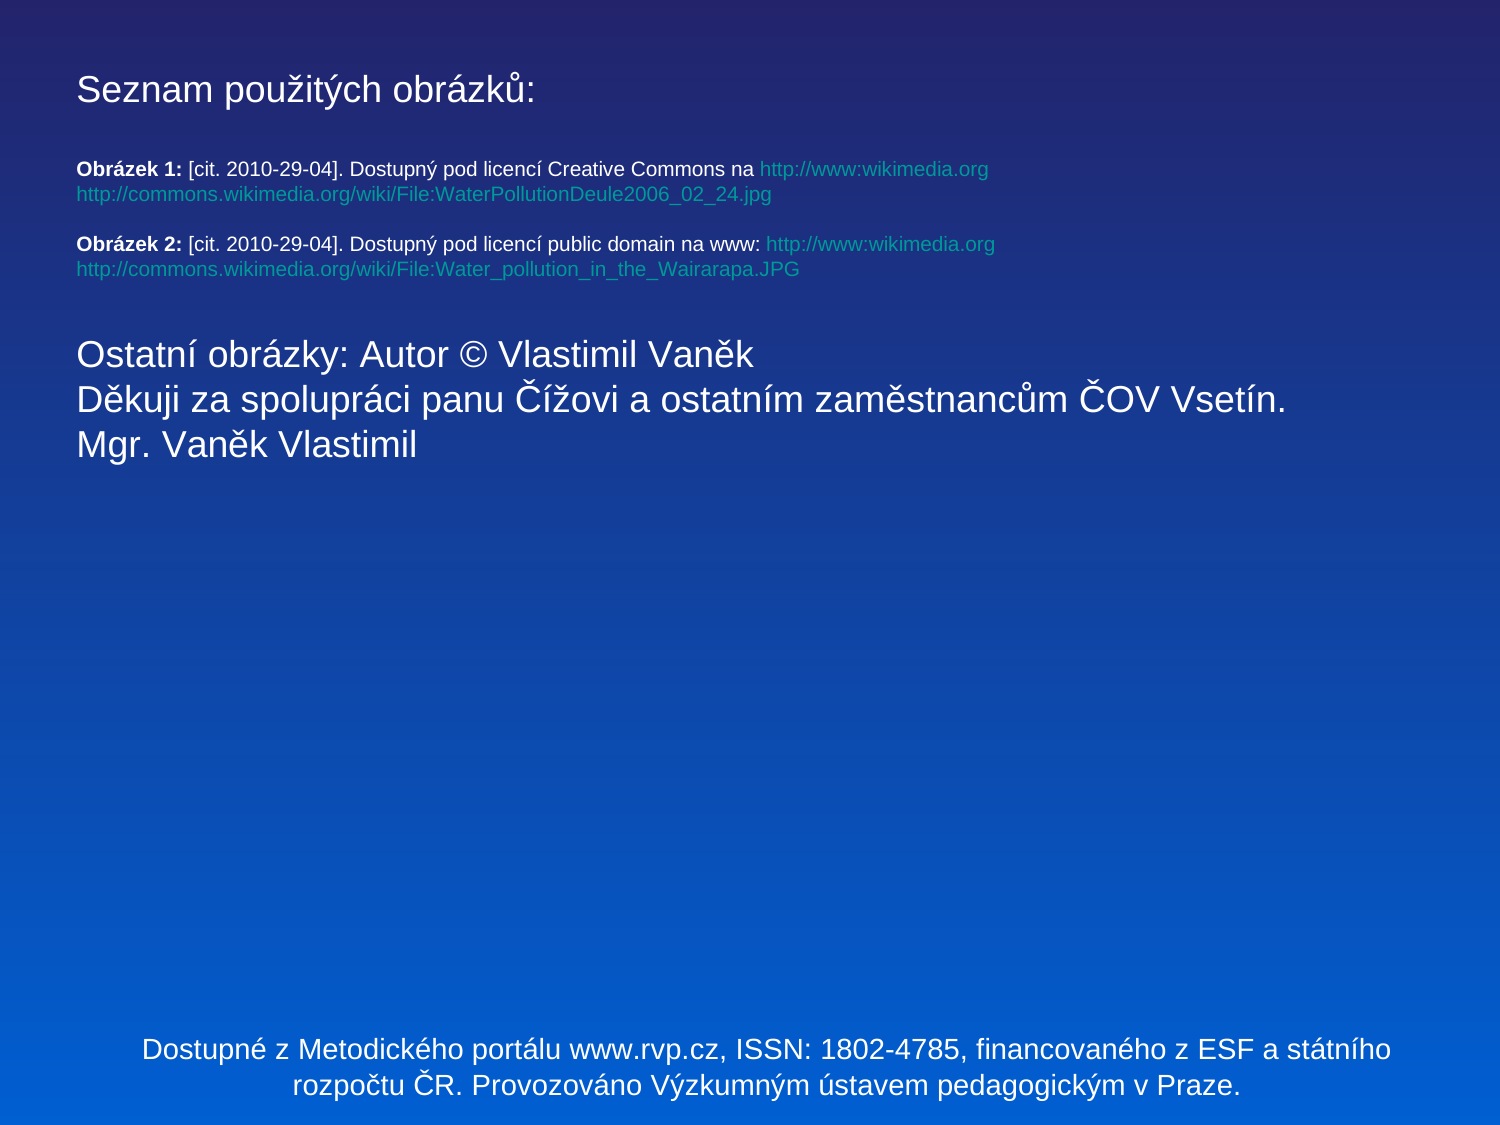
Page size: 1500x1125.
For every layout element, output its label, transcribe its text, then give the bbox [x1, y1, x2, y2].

text_box Dostupné z Metodického portálu www.rvp.cz, ISSN: 1802-4785, financovaného z ESF a státního rozpočtu ČR. Provozováno Výzkumným ústavem pedagogickým v Praze. [112, 1023, 1424, 1102]
text_box Seznam použitých obrázků: Obrázek 1: [cit. 2010-29-04]. Dostupný pod licencí Creative Commons na http://www:wikimedia.org http://commons.wikimedia.org/wiki/File:WaterPollutionDeule2006_02_24.jpg Obrázek 2: [cit. 2010-29-04]. Dostupný pod licencí public domain na www: http://www:wikimedia.org http://commons.wikimedia.org/wiki/File:Water_pollution_in_the_Wairarapa.JPG Ostatní obrázky: Autor © Vlastimil Vaněk Děkuji za spolupráci panu Čížovi a ostatním zaměstnancům ČOV Vsetín. Mgr. Vaněk Vlastimil [61, 57, 1447, 474]
